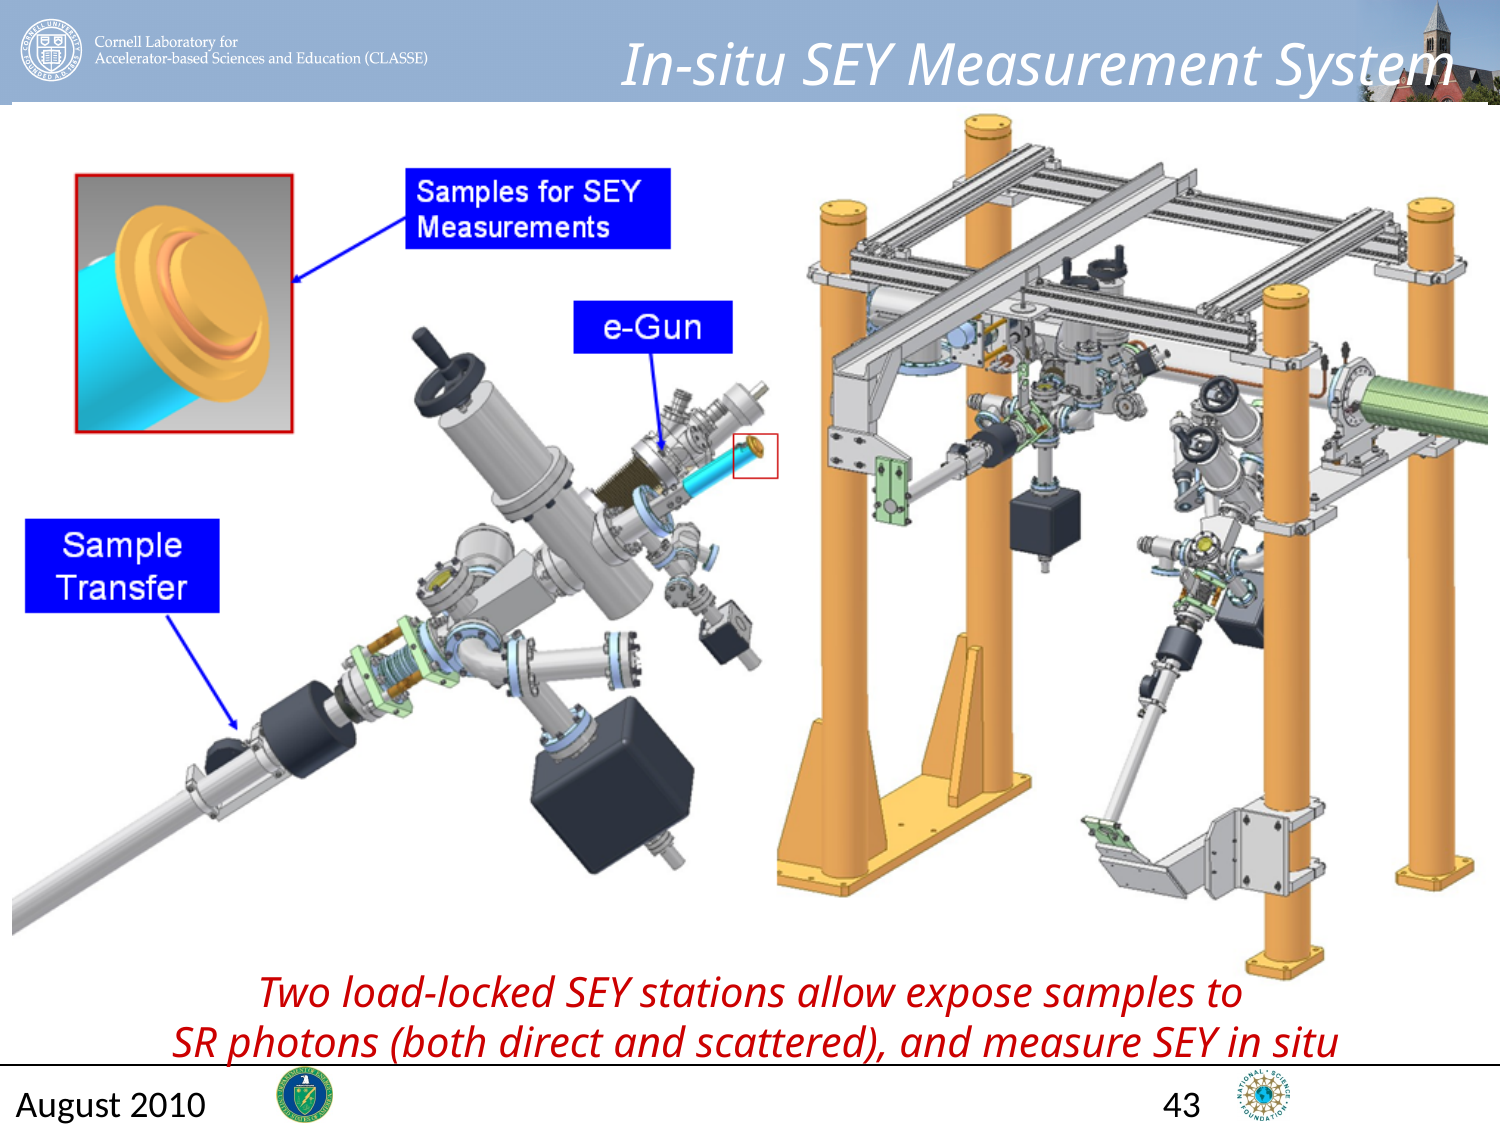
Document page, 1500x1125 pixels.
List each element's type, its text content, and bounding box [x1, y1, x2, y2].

text_box Two load-locked SEY stations allow expose samples to SR photons (both direct and scattered), and measure SEY in situ [24, 950, 1488, 1074]
slide_number <number> [1147, 1065, 1498, 1125]
picture [0, 0, 1500, 990]
slide_number August 2010 [0, 1065, 351, 1125]
text_box In-situ SEY Measurement System [474, 12, 1488, 101]
